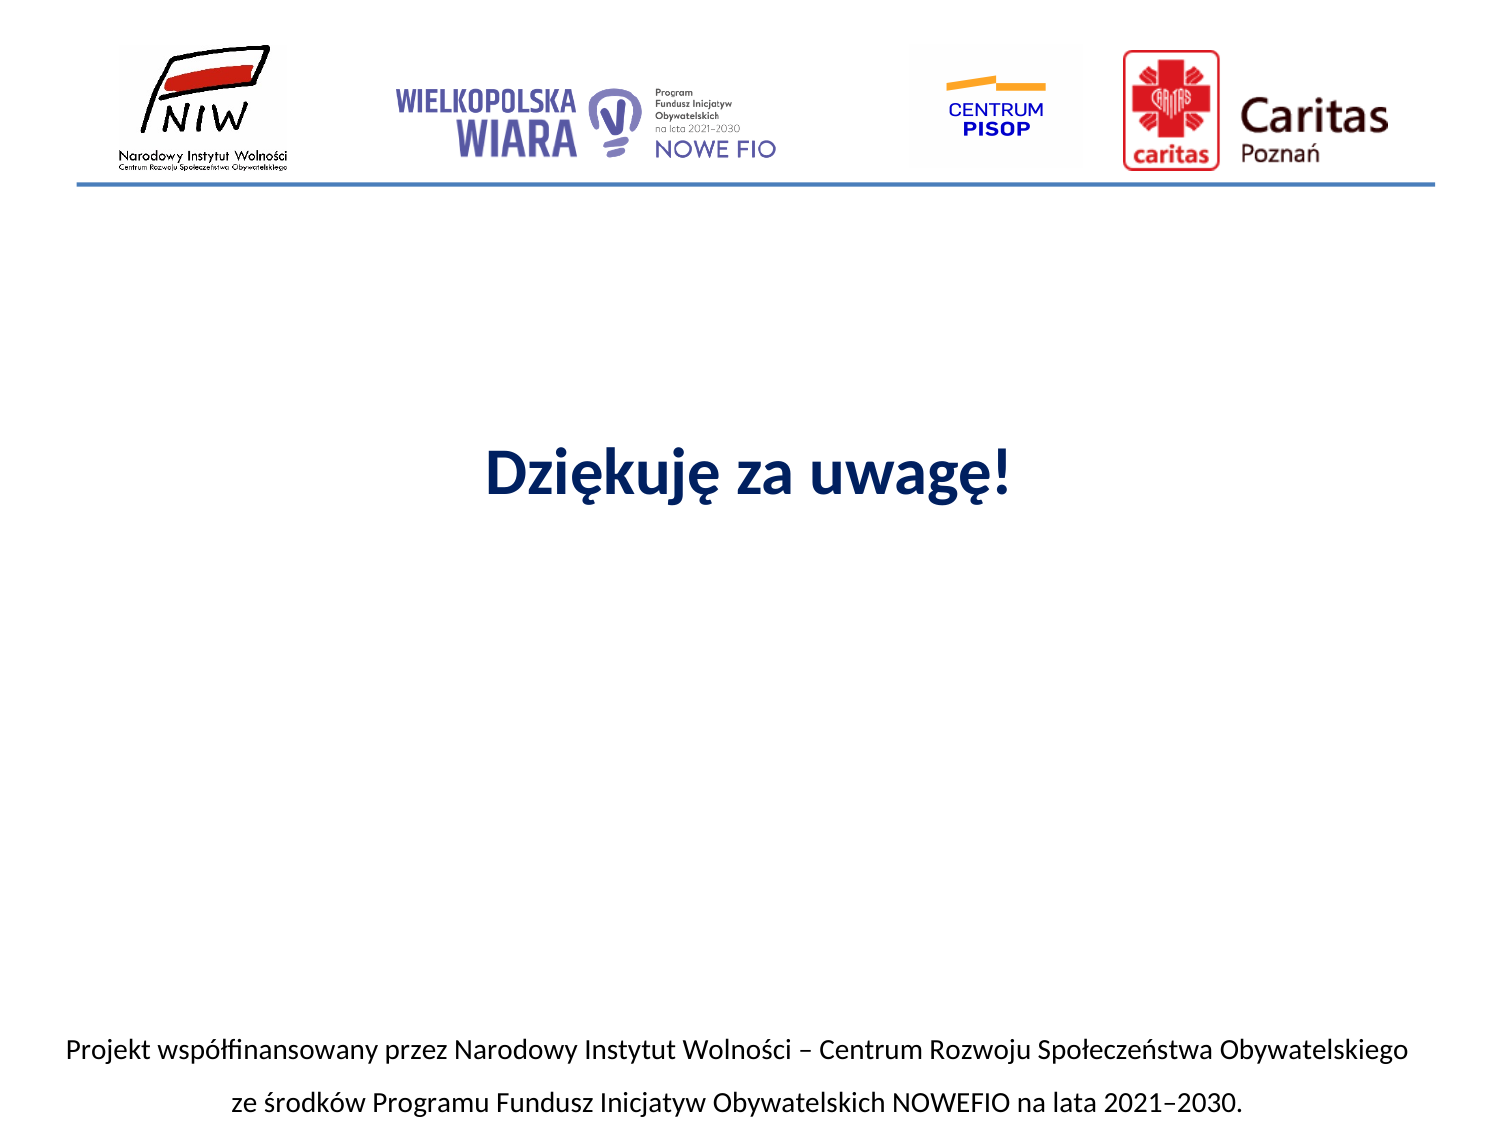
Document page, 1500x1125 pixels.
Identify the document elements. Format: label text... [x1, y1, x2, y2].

title Dziękuję za uwagę! [112, 420, 1388, 882]
